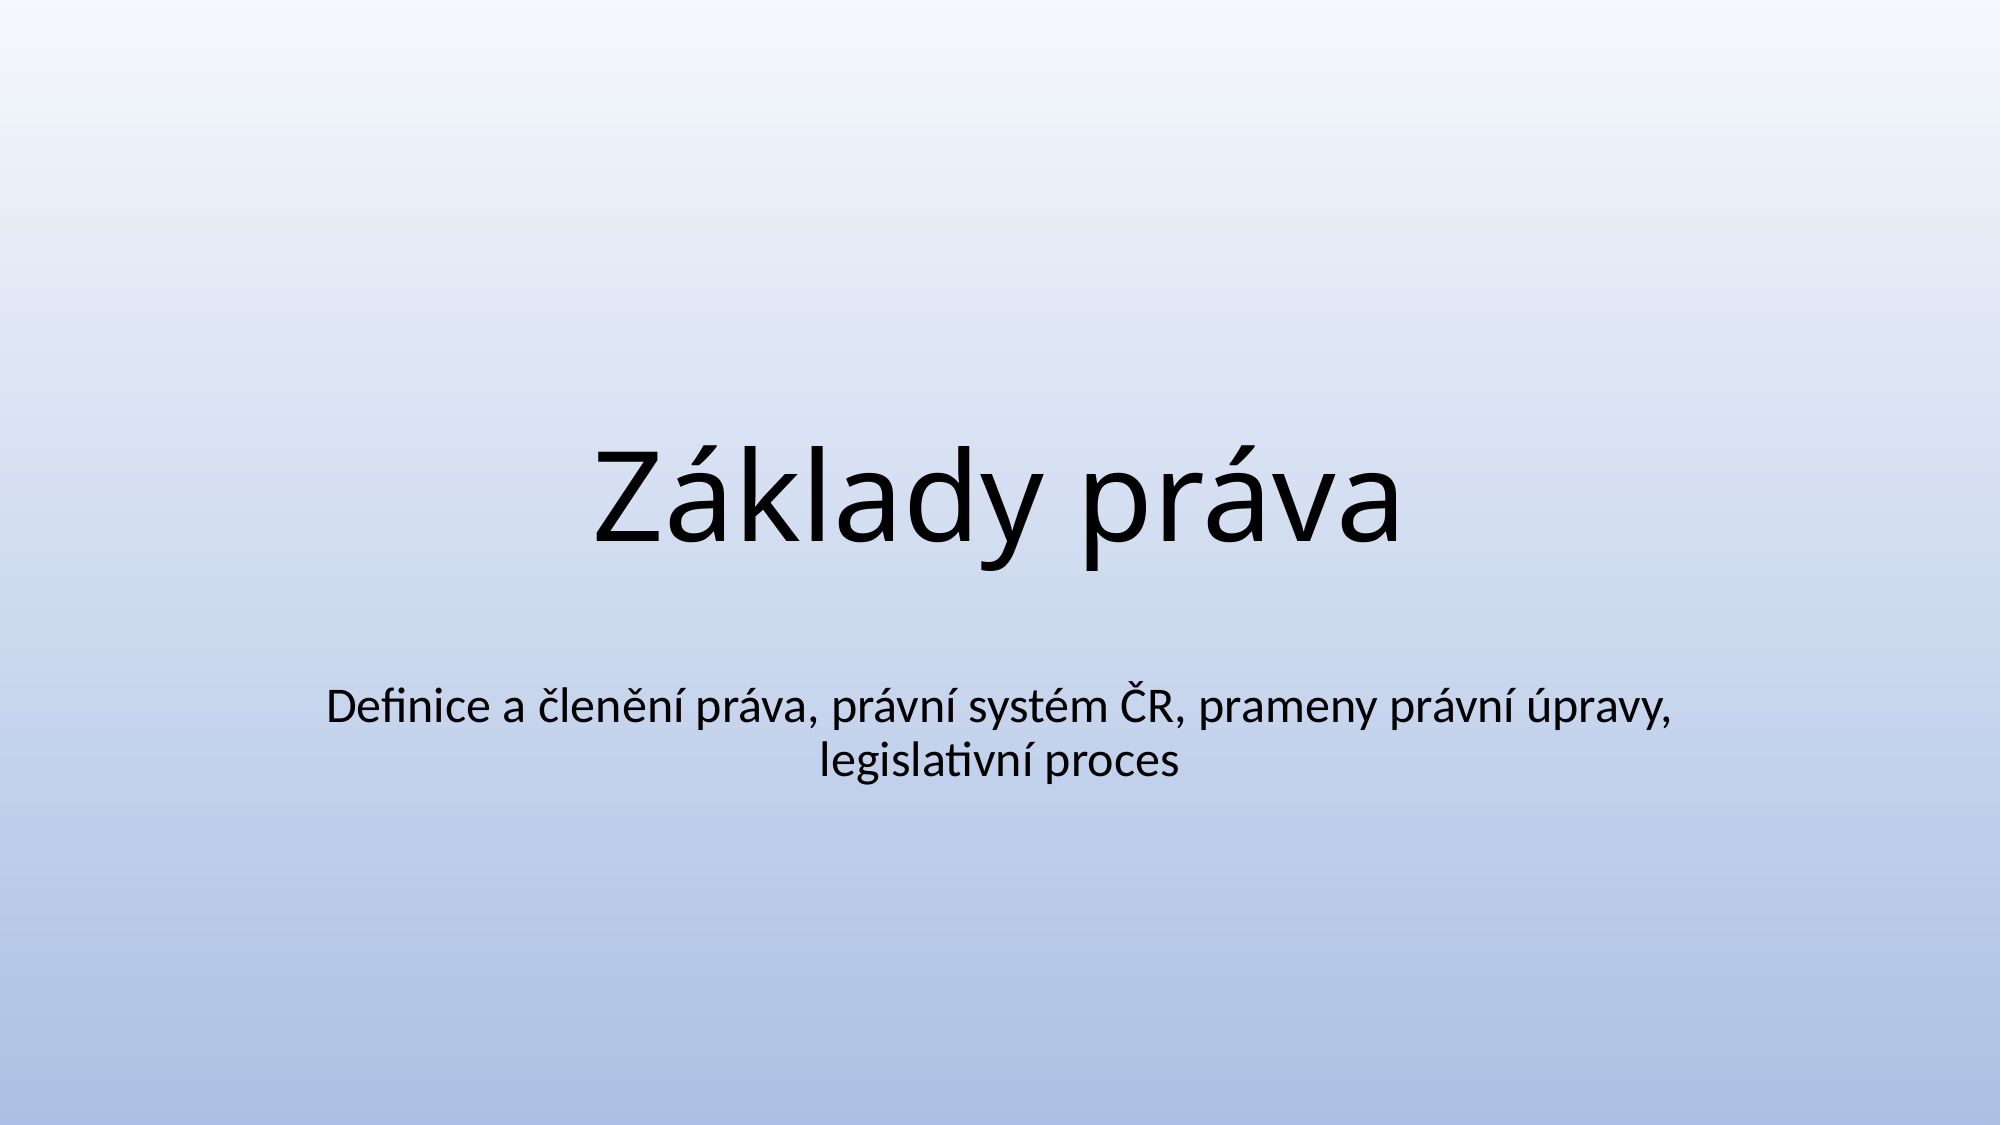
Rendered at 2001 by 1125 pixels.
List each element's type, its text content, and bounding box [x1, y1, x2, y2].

title Základy práva [249, 184, 1750, 576]
subtitle Definice a členění práva, právní systém ČR, prameny právní úpravy, legislativní proces [249, 590, 1750, 863]
